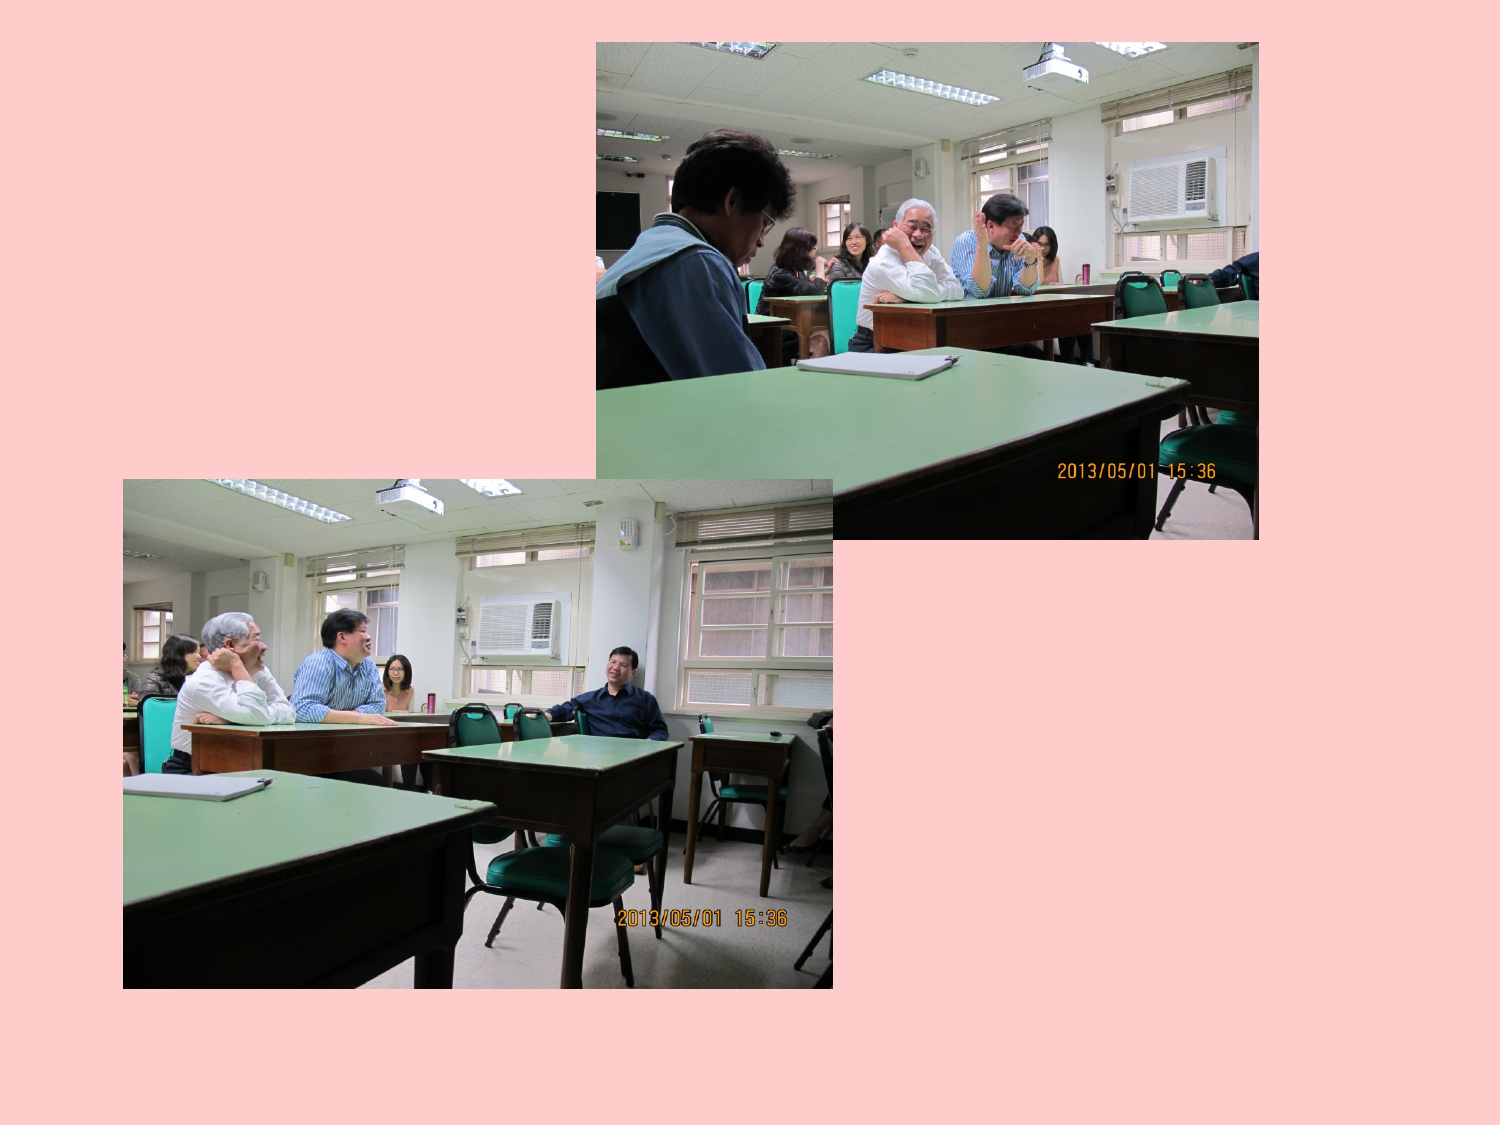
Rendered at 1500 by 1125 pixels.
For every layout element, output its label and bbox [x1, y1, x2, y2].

picture [123, 42, 1259, 989]
